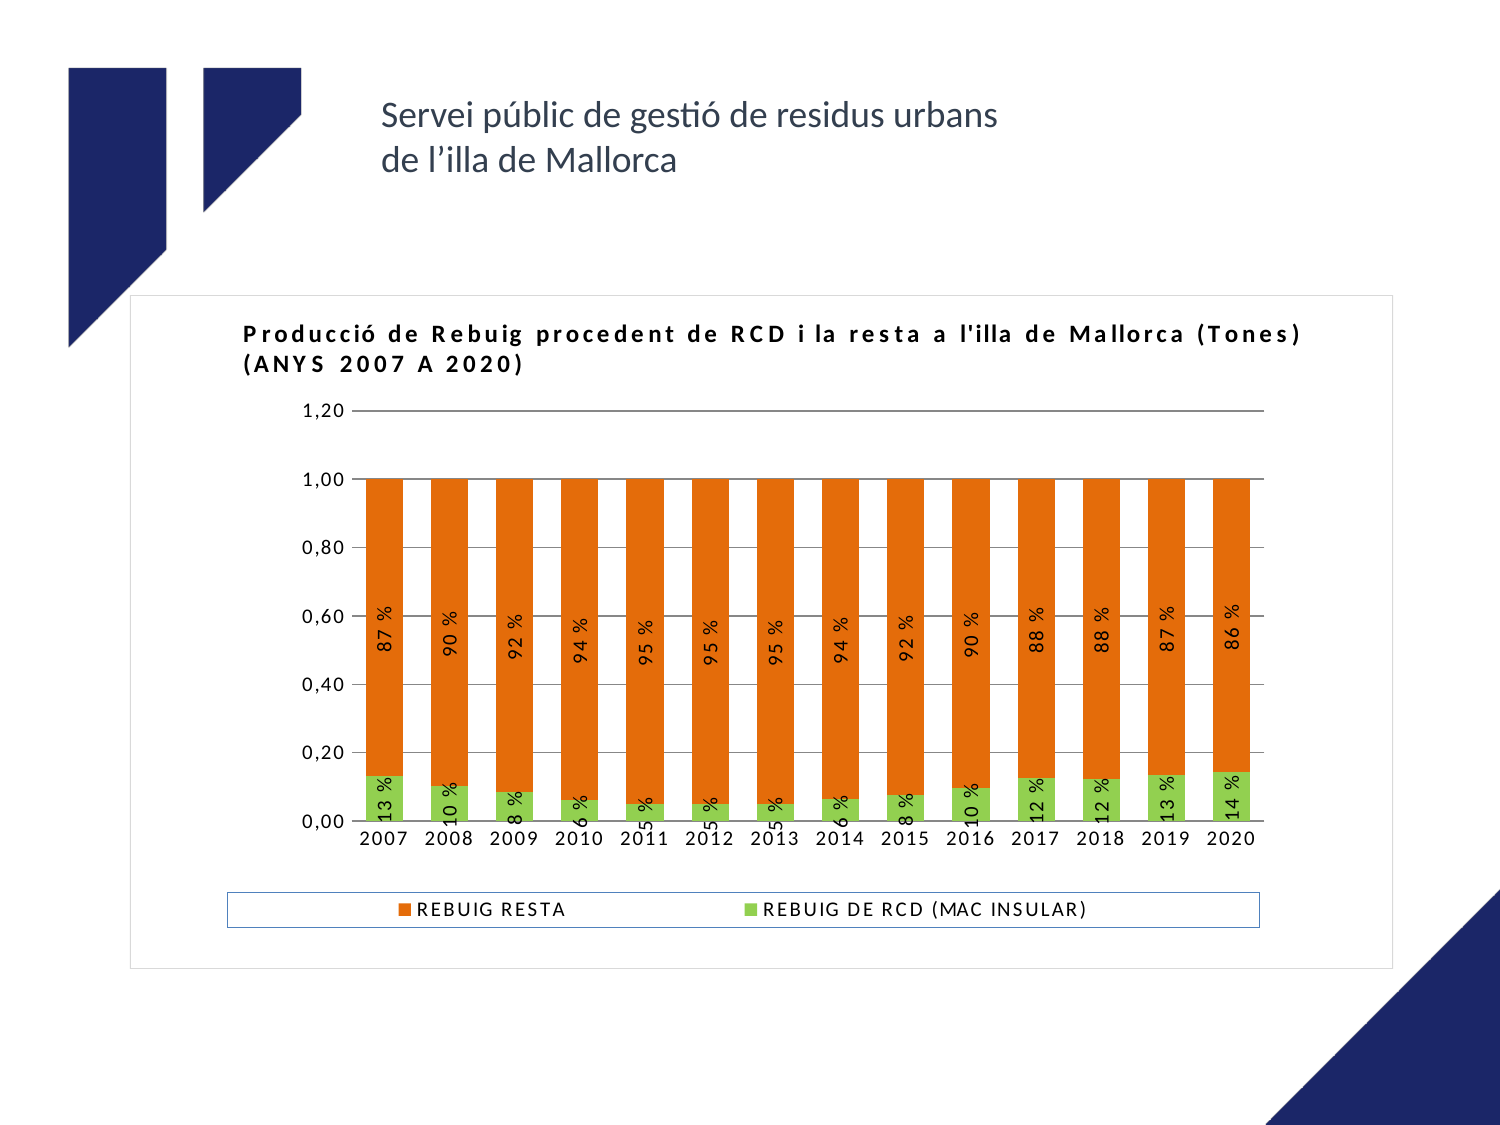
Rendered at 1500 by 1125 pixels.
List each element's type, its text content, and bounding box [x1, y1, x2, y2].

picture [0, 0, 1500, 1125]
title Servei públic de gestió de residus urbans de l’illa de Mallorca [366, 82, 1099, 213]
